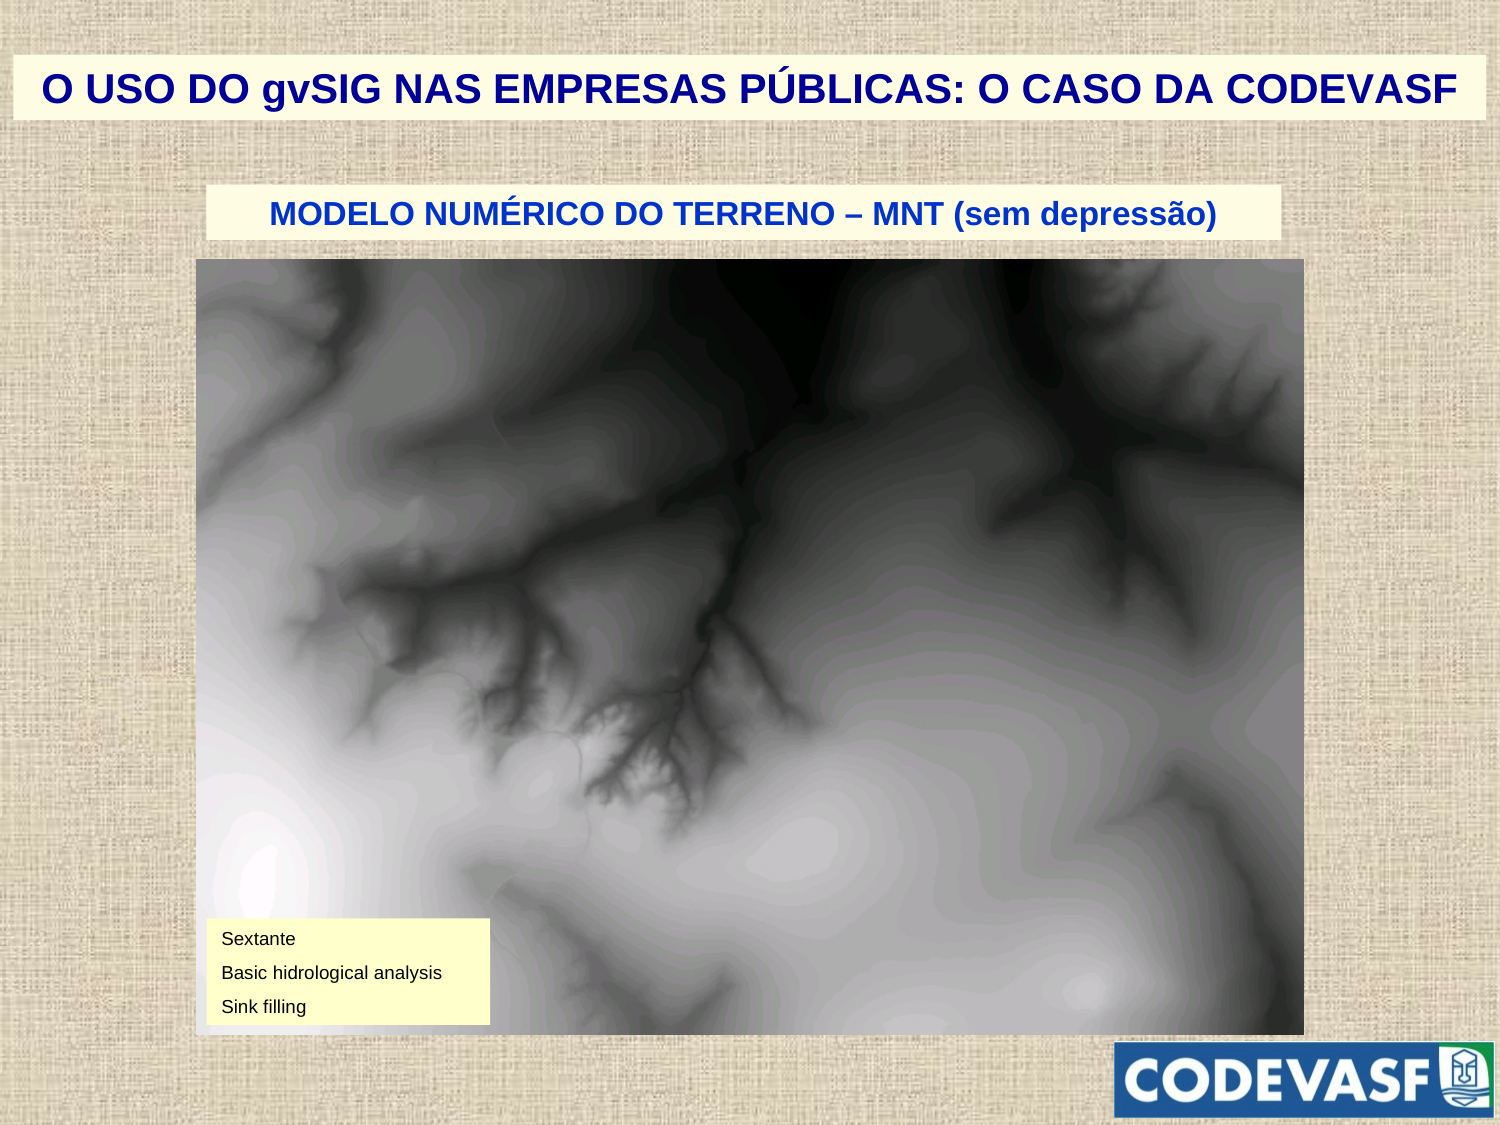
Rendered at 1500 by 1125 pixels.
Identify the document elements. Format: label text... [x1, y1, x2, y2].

text_box O USO DO gvSIG NAS EMPRESAS PÚBLICAS: O CASO DA CODEVASF [13, 54, 1487, 121]
text_box MODELO NUMÉRICO DO TERRENO – MNT (sem depressão) [206, 184, 1282, 240]
text_box Sextante Basic hidrological analysis Sink filling [206, 918, 491, 1025]
picture [0, 0, 1500, 1125]
